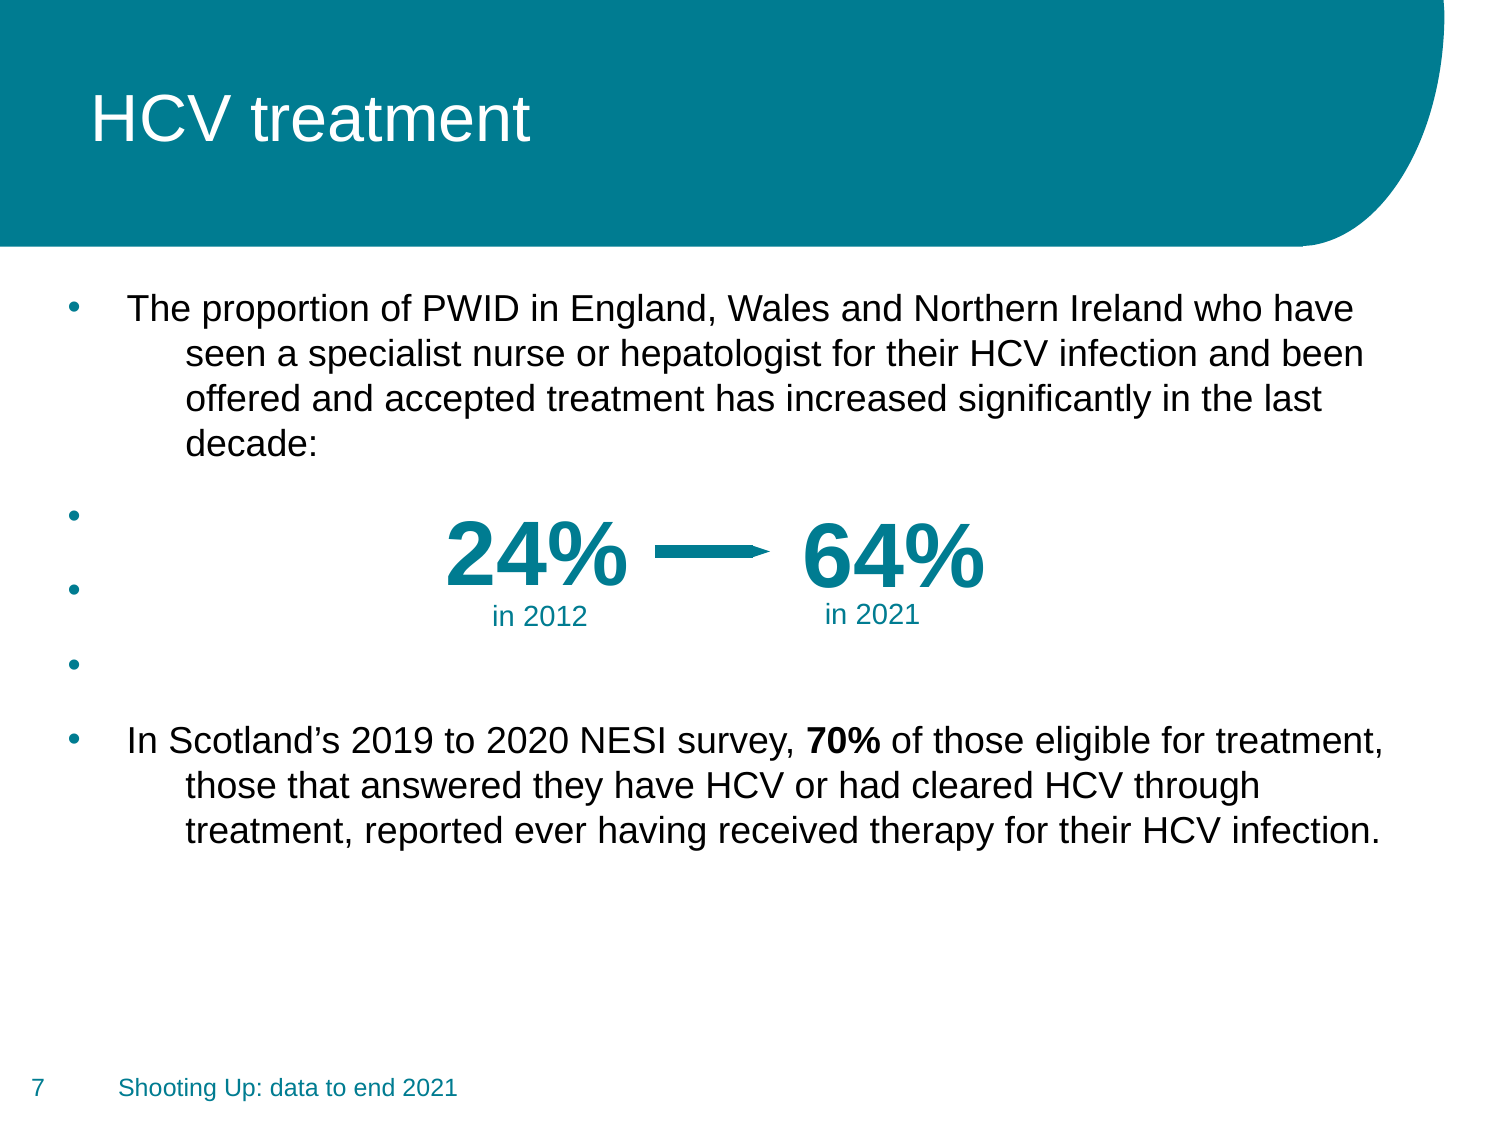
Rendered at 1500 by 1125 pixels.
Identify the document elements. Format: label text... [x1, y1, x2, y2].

list The proportion of PWID in England, Wales and Northern Ireland who have seen a specialist nurse or hepatologist for their HCV infection and been offered and accepted treatment has increased significantly in the last decade: In Scotland’s 2019 to 2020 NESI survey, 70% of those eligible for treatment, those that answered they have HCV or had cleared HCV through treatment, reported ever having received therapy for their HCV infection. [52, 276, 1409, 1035]
text_box Shooting Up: data to end 2021 [103, 1056, 1335, 1116]
text_box in 2021 [806, 589, 940, 637]
text_box in 2012 [474, 591, 607, 638]
text_box [16, 1056, 90, 1117]
text_box 24% [434, 488, 640, 609]
text_box 64% [791, 490, 998, 612]
title HCV treatment [75, 76, 1310, 164]
